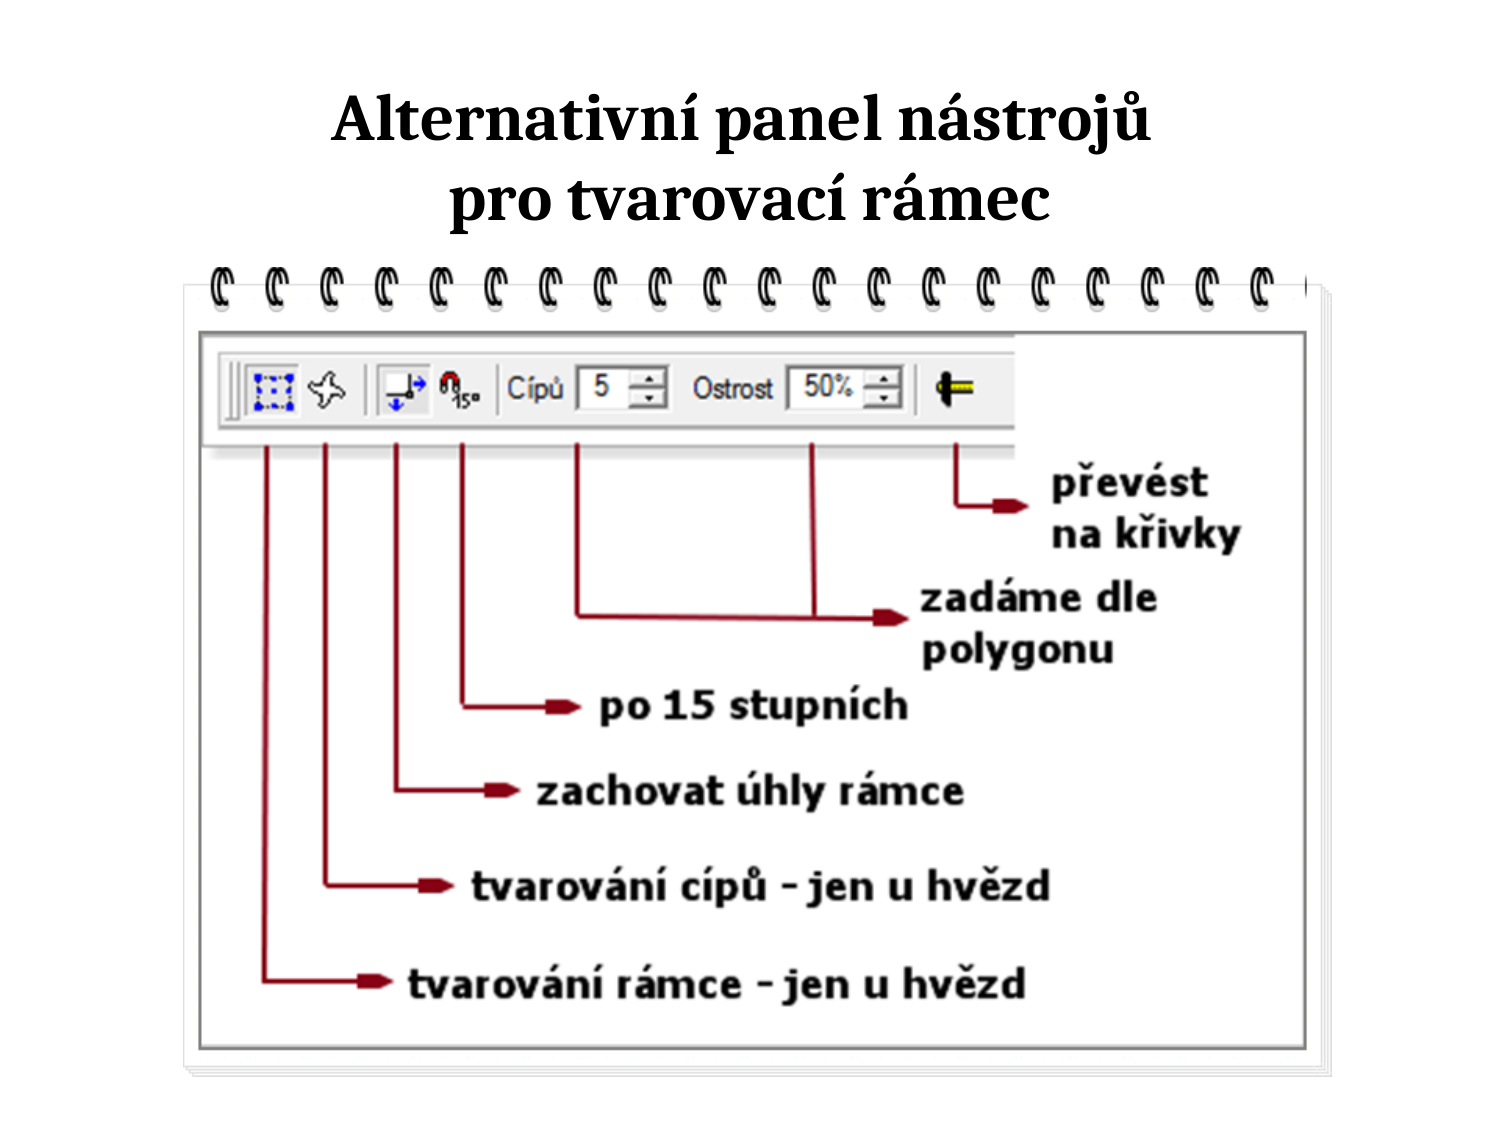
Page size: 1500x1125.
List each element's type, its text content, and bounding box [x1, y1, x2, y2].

picture [183, 267, 1332, 1077]
text_box Alternativní panel nástrojů pro tvarovací rámec [0, 66, 1500, 242]
